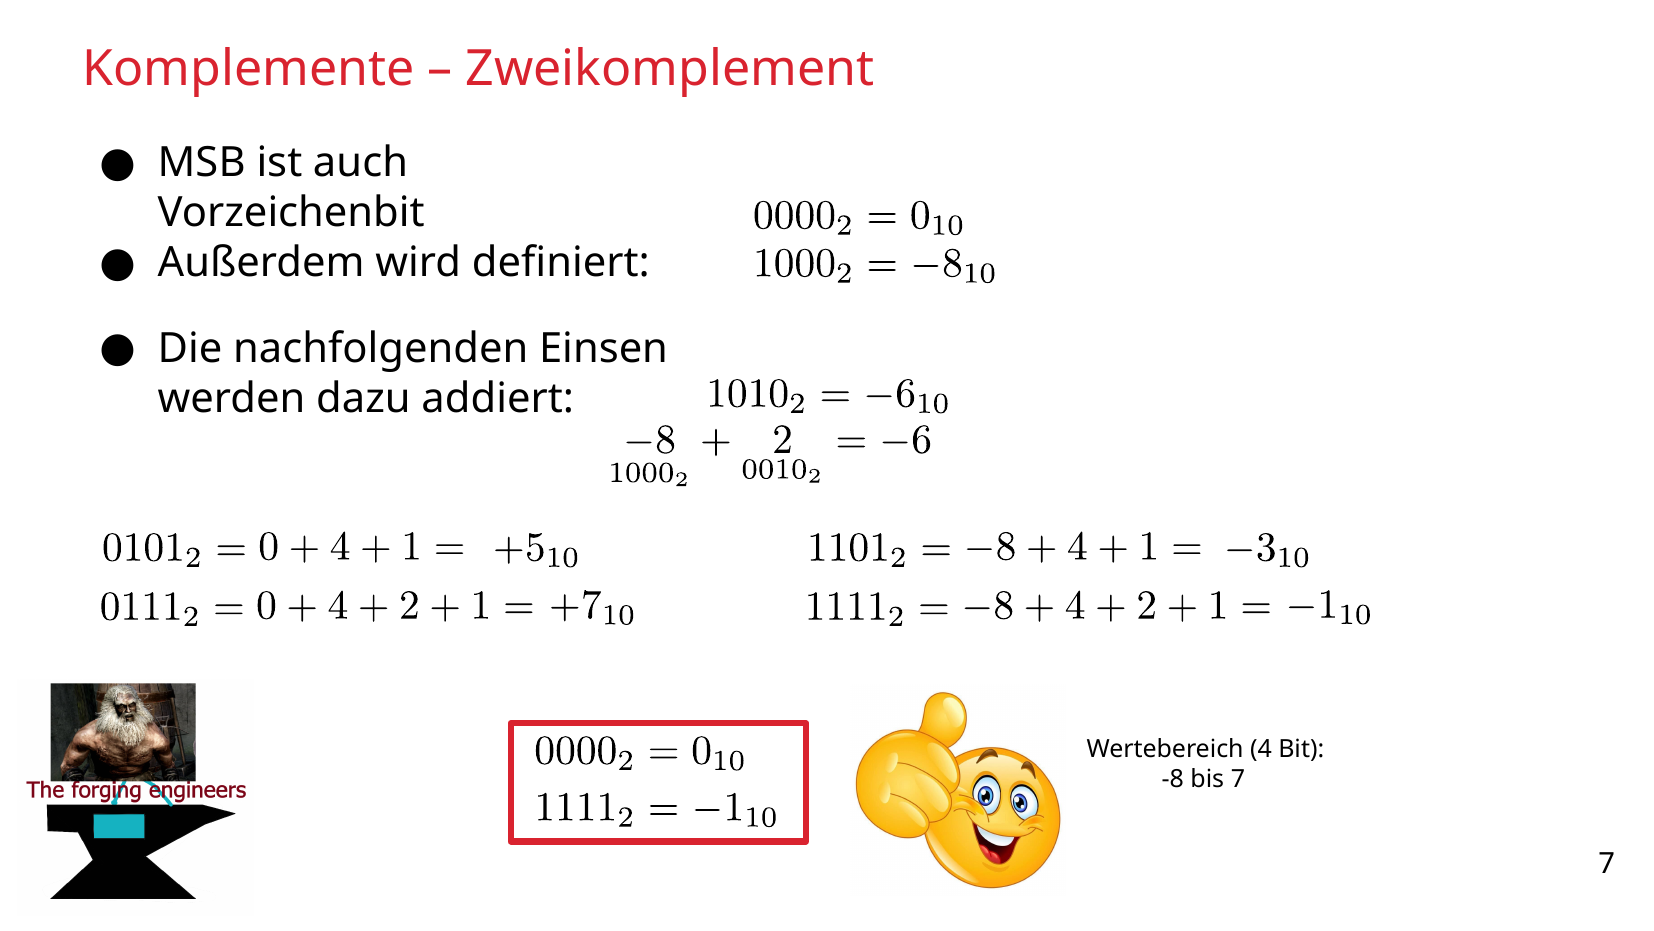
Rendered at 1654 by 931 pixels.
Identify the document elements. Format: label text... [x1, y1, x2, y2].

text_box Die nachfolgenden Einsen werden dazu addiert: [82, 320, 685, 438]
picture [961, 590, 1270, 622]
text_box Wertebereich (4 Bit): -8 bis 7 [1086, 732, 1347, 839]
picture [491, 531, 579, 569]
picture [706, 379, 948, 414]
picture [534, 736, 744, 771]
picture [850, 684, 1066, 896]
subtitle MSB ist auch Vorzeichenbit Außerdem wird definiert: [82, 134, 686, 252]
picture [547, 588, 635, 627]
picture [1221, 531, 1310, 569]
picture [803, 590, 950, 628]
picture [1283, 588, 1372, 626]
picture [17, 679, 254, 916]
picture [534, 792, 776, 828]
picture [256, 590, 533, 622]
picture [752, 248, 995, 284]
picture [608, 425, 931, 487]
picture [805, 531, 952, 569]
picture [258, 531, 464, 563]
picture [98, 590, 245, 628]
title Komplemente – Zweikomplement [82, 37, 1571, 95]
picture [100, 531, 247, 569]
picture [752, 200, 963, 236]
picture [963, 531, 1201, 563]
